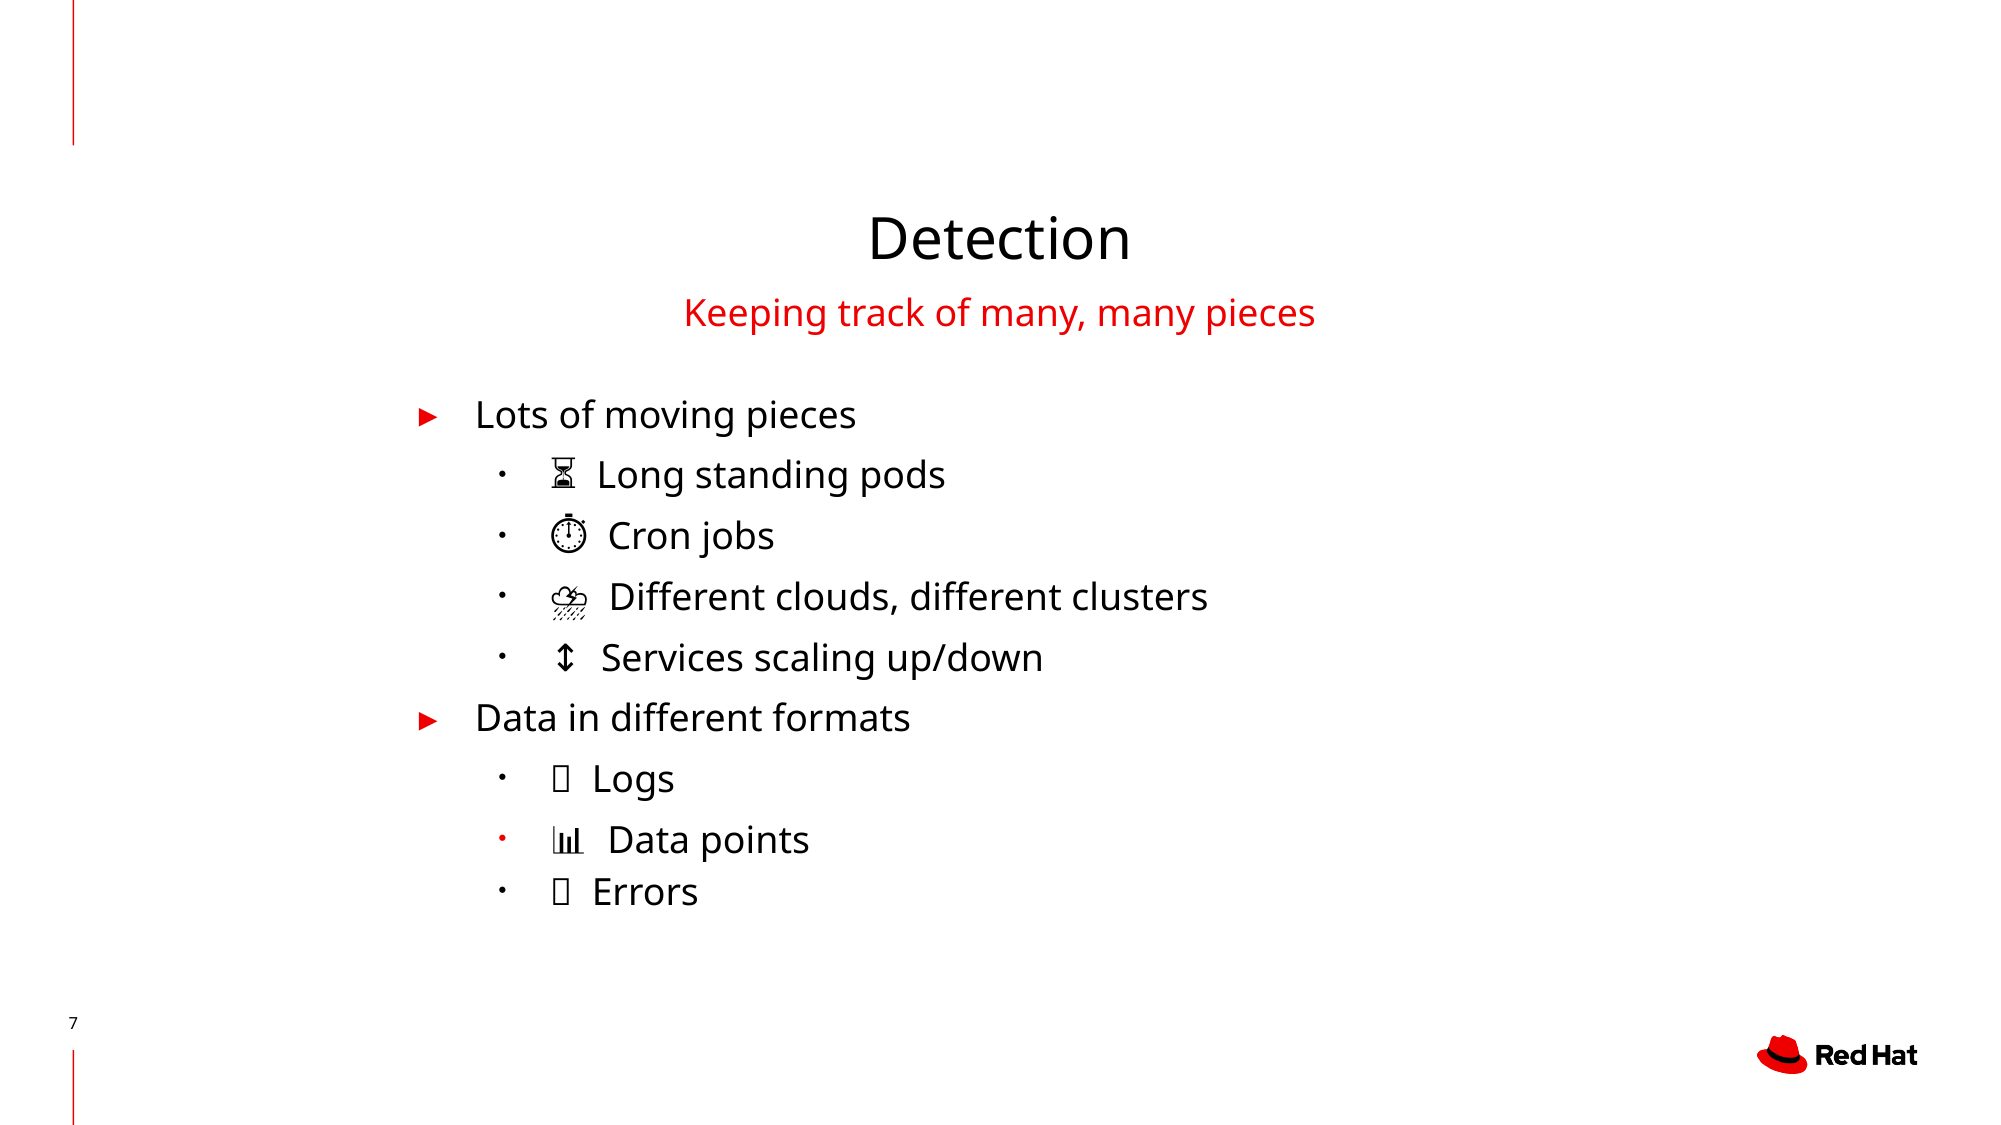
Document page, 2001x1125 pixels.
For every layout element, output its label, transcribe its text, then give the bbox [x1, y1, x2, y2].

subtitle Keeping track of many, many pieces [145, 271, 1855, 320]
picture [1757, 1035, 1918, 1074]
slide_number <number> [13, 1012, 134, 1036]
list Lots of moving pieces ⏳ Long standing pods ⏱️ Cron jobs ⛈️ Different clouds, different clusters ↕️ Services scaling up/down Data in different formats 📜 Logs 📊 Data points 🔥 Errors [399, 375, 1600, 977]
title Detection [145, 180, 1855, 271]
